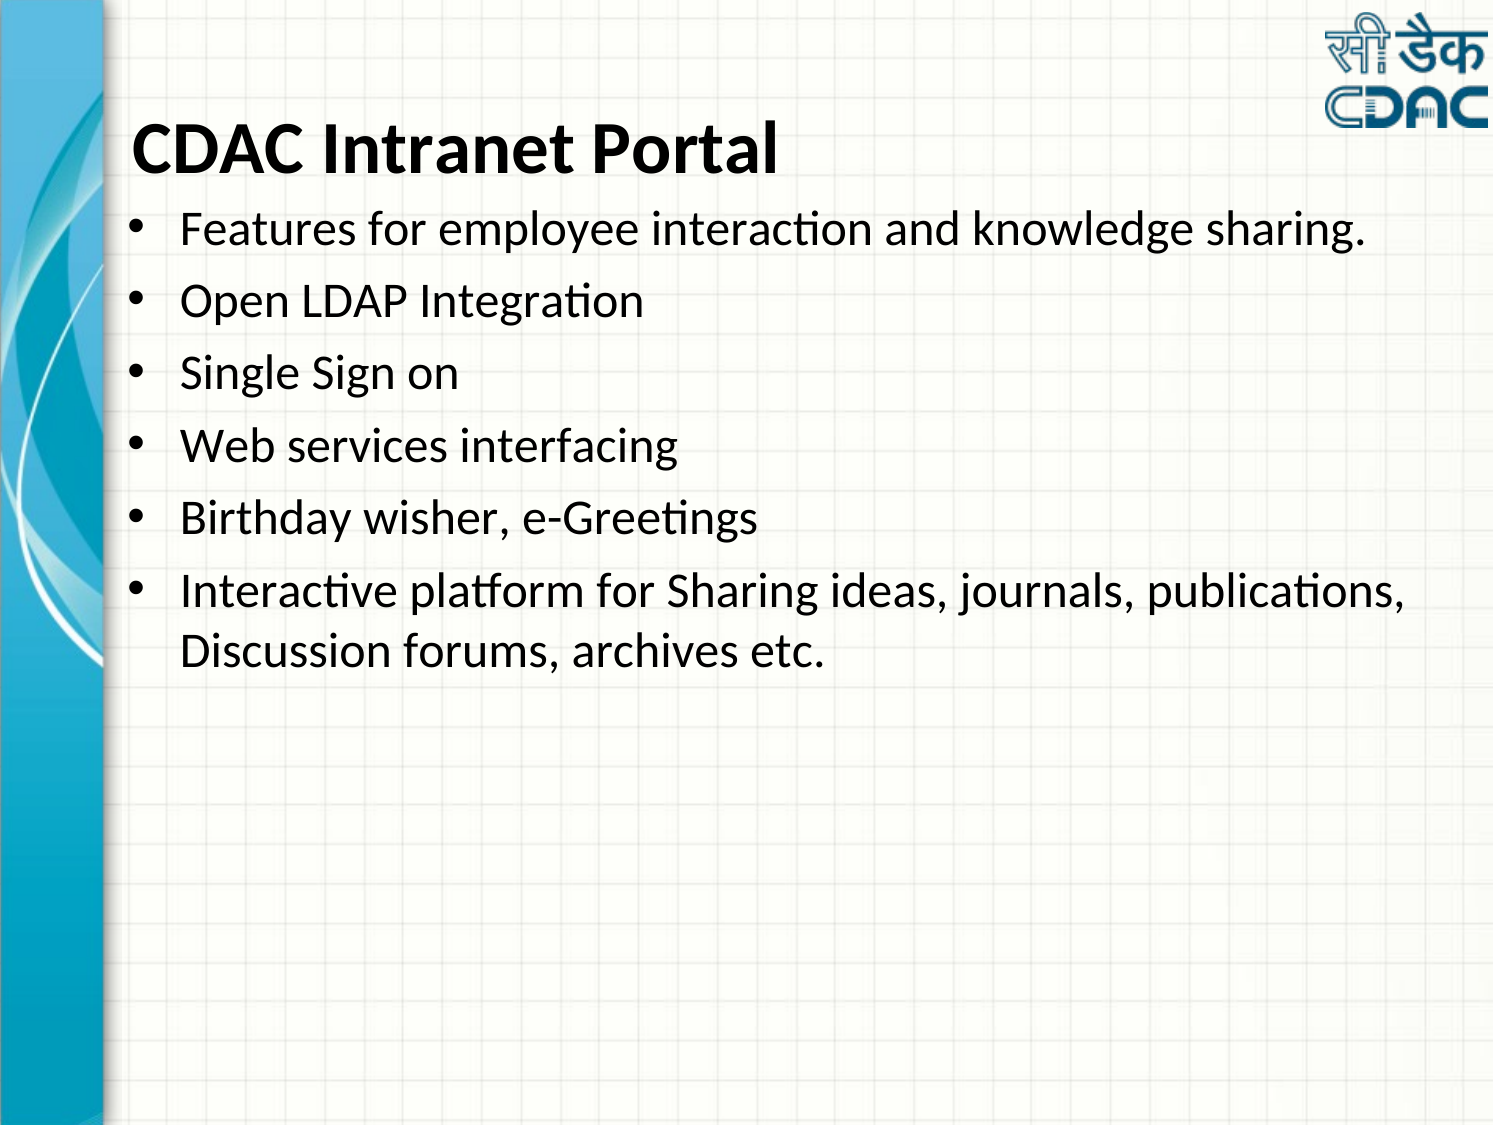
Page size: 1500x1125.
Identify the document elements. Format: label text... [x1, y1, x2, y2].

picture [0, 0, 1493, 1125]
picture [1414, 37, 1459, 49]
text_box CDAC Intranet Portal [117, 49, 1468, 238]
text_box Features for employee interaction and knowledge sharing. Open LDAP Integration Single Sign on Web services interfacing Birthday wisher, e-Greetings Interactive platform for Sharing ideas, journals, publications, Discussion forums, archives etc. [112, 187, 1463, 1125]
